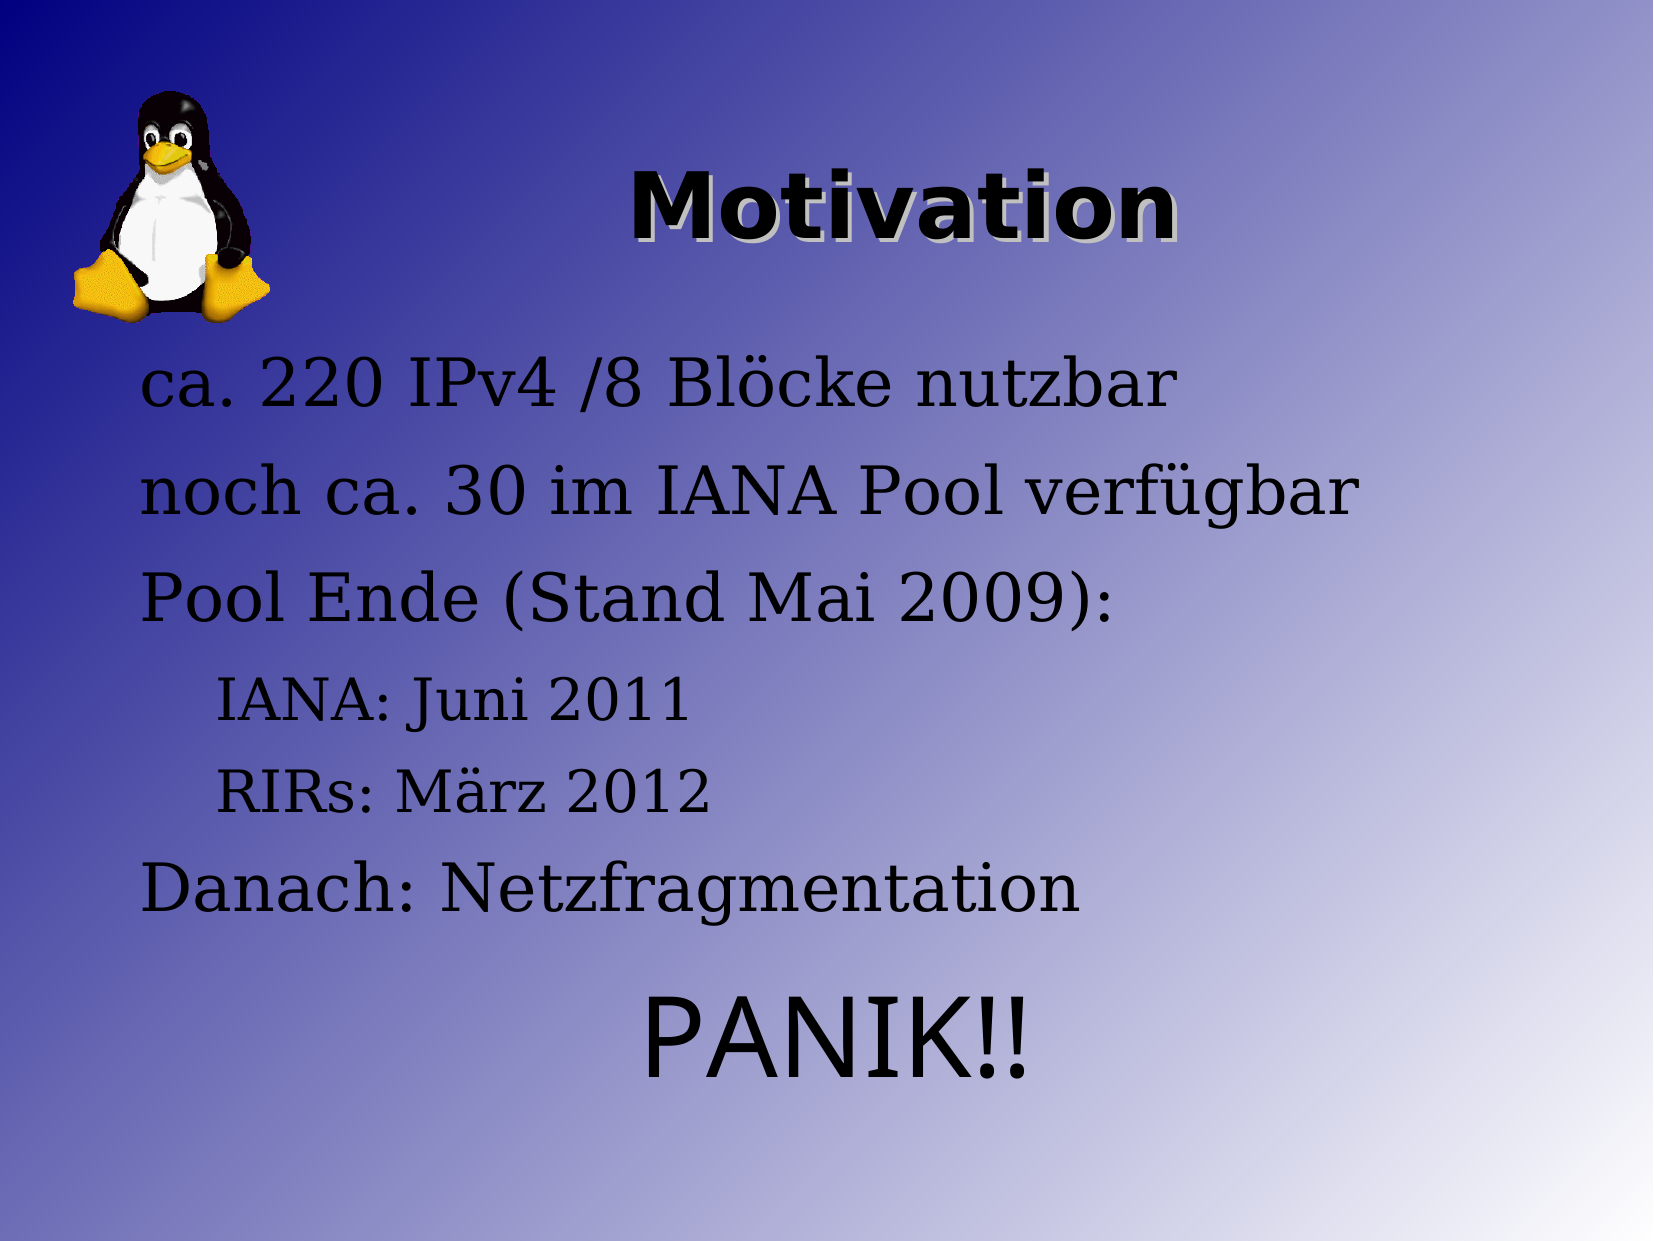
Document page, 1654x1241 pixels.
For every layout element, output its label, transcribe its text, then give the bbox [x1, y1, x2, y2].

list ca. 220 IPv4 /8 Blöcke nutzbar noch ca. 30 im IANA Pool verfügbar Pool Ende (Stand Mai 2009): IANA: Juni 2011 RIRs: März 2012 Danach: Netzfragmentation PANIK!! [121, 344, 1533, 1133]
picture [73, 91, 270, 323]
title Motivation [274, 102, 1533, 311]
